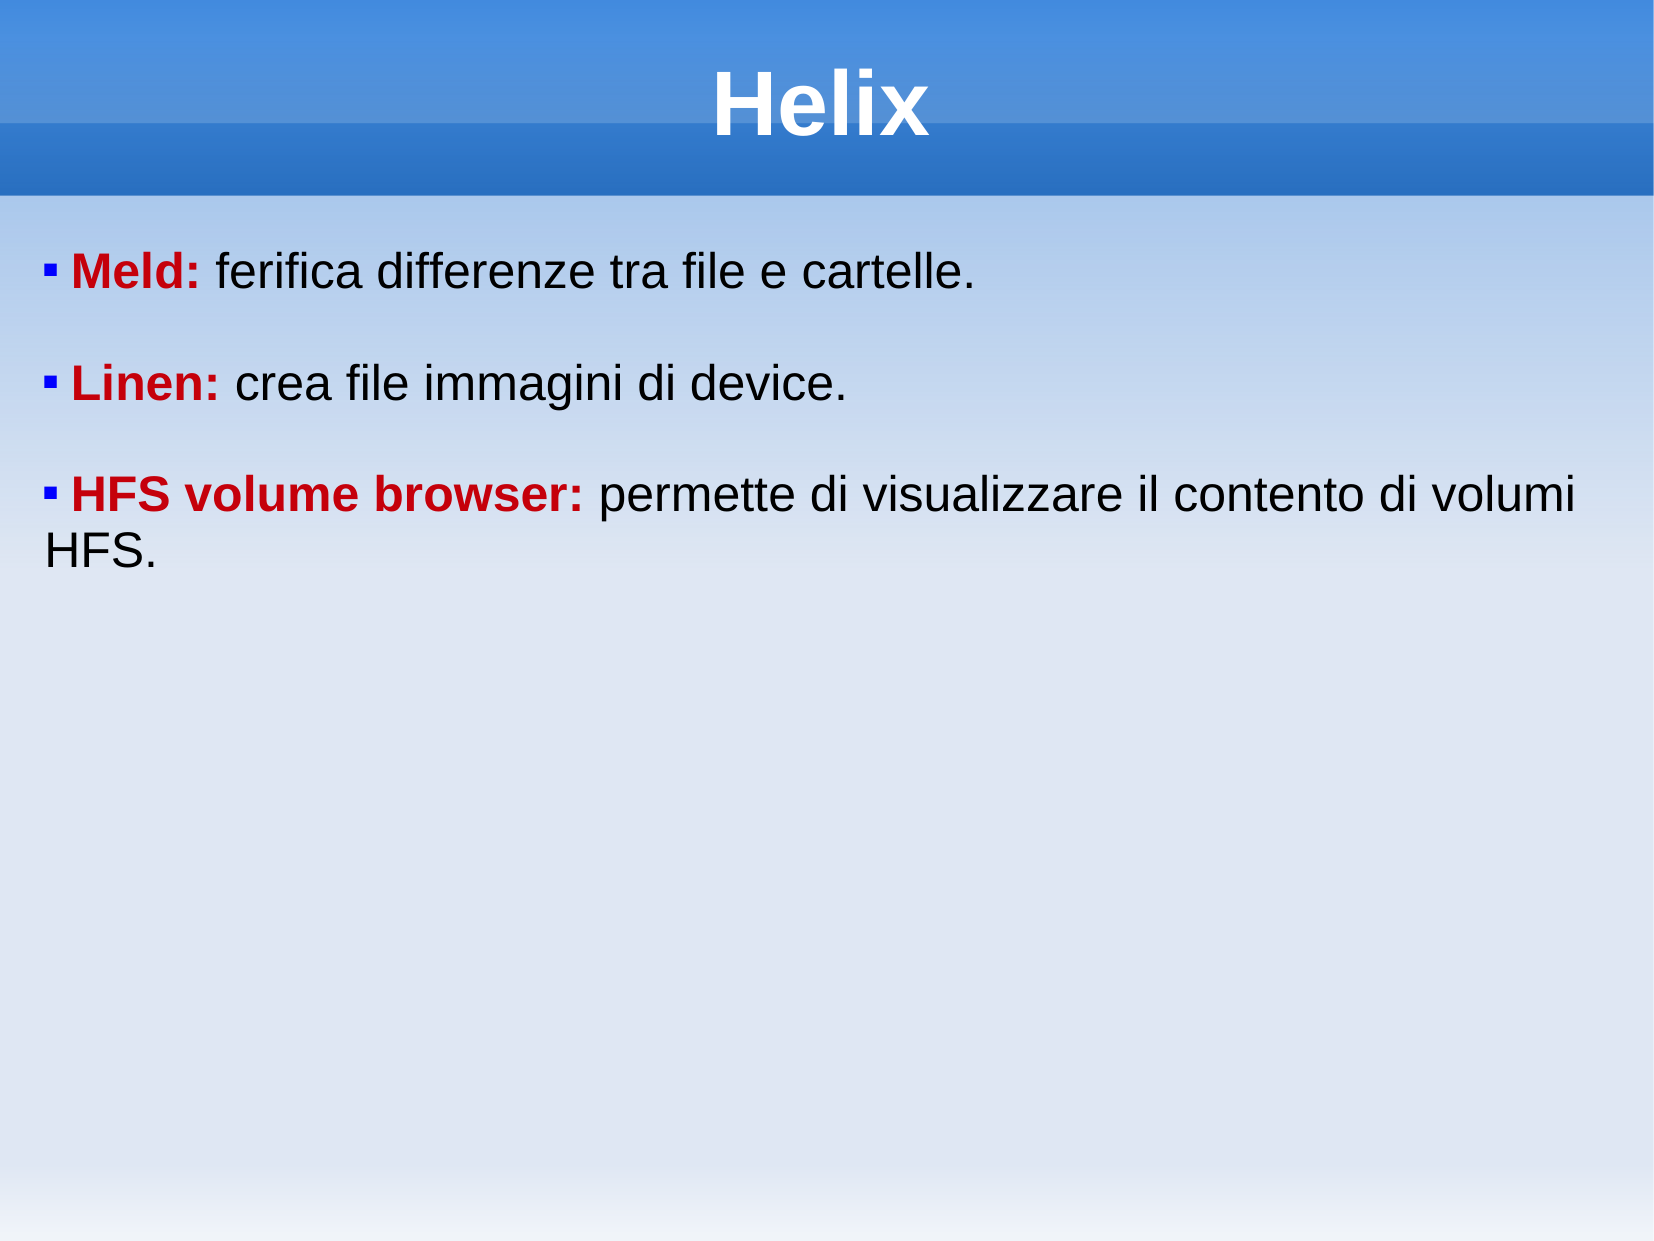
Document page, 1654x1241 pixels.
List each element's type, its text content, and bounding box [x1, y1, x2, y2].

picture [0, 0, 1654, 1241]
text_box Meld: ferifica differenze tra file e cartelle. Linen: crea file immagini di device. HFS volume browser: permette di visualizzare il contento di volumi HFS. [29, 236, 1625, 586]
title Helix [76, 7, 1565, 200]
